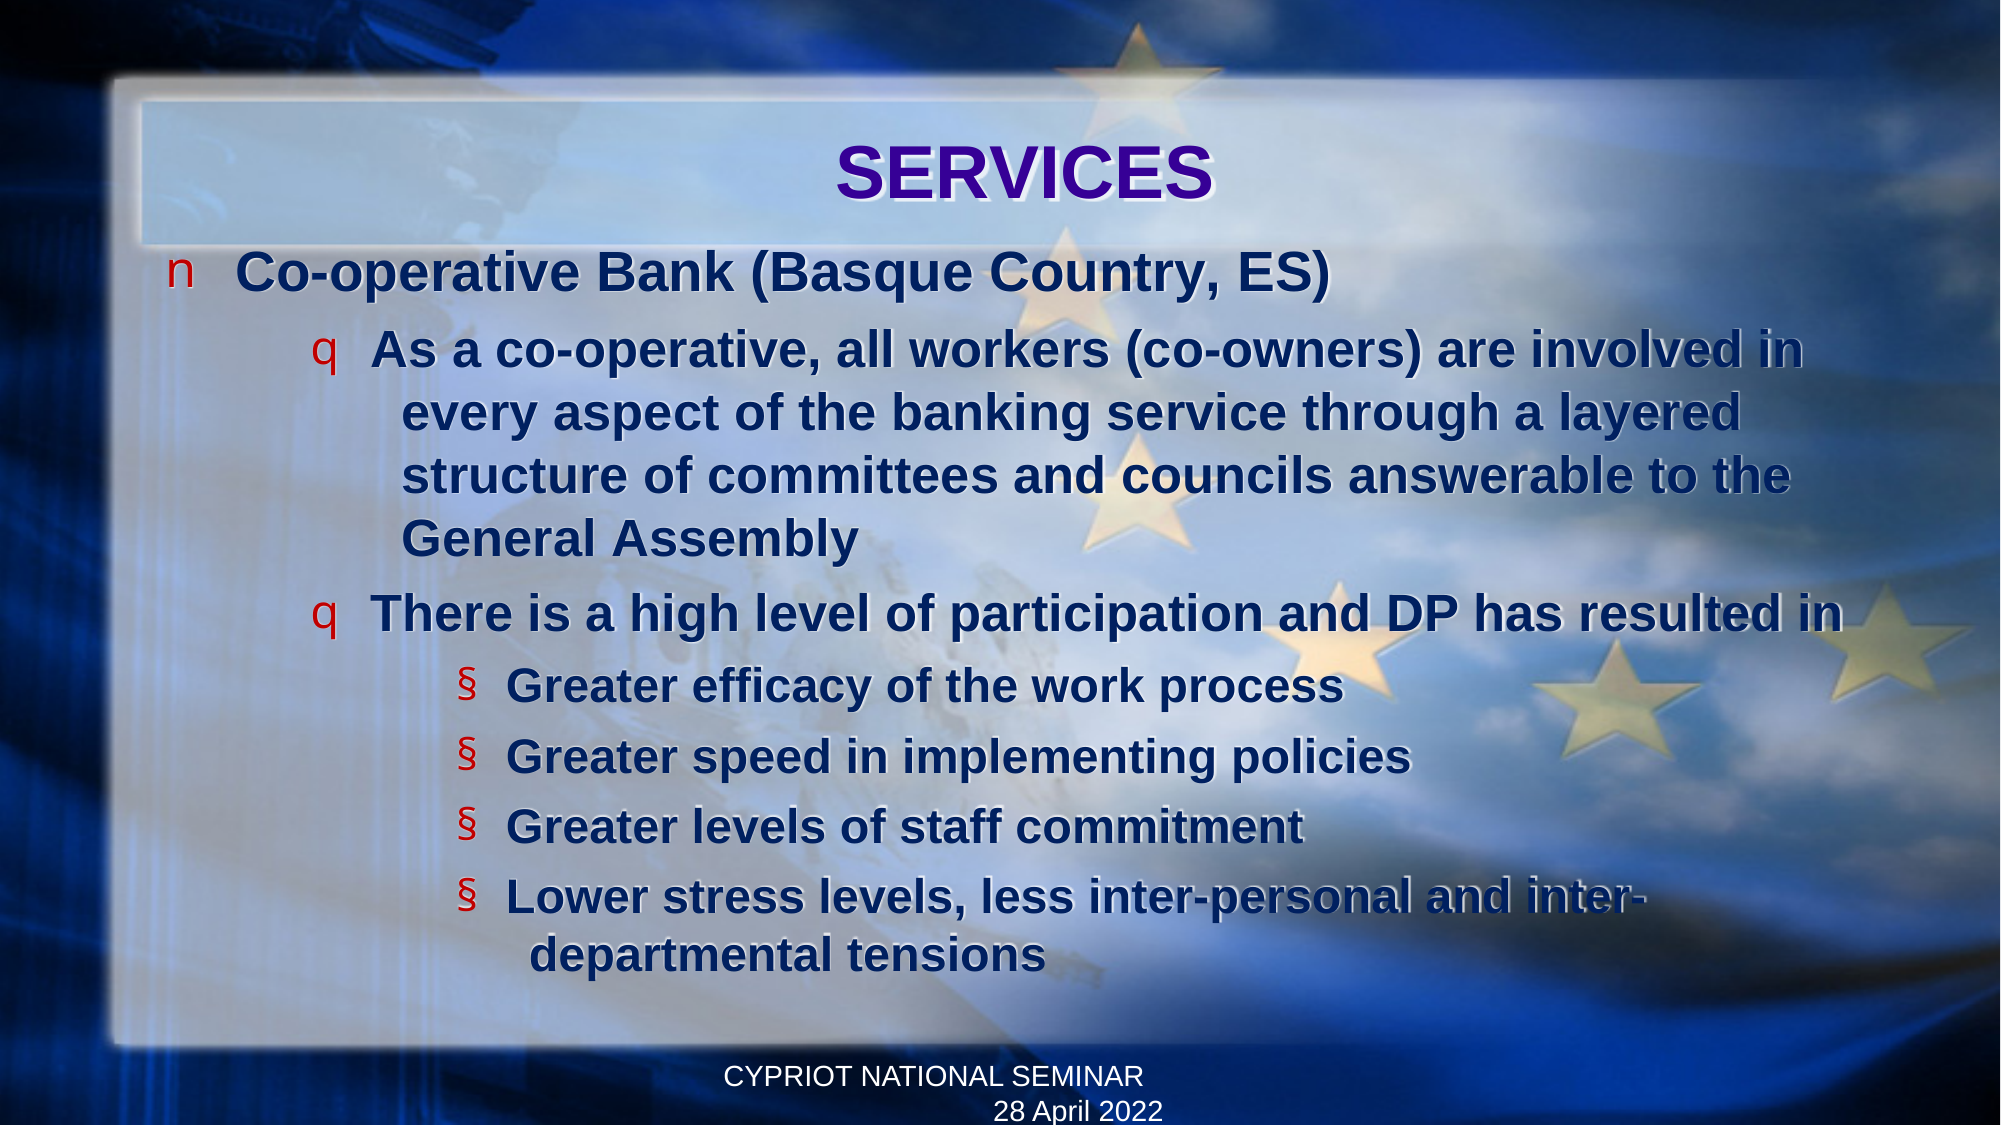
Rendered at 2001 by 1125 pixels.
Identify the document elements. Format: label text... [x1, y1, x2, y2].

list Co-operative Bank (Basque Country, ES) As a co-operative, all workers (co-owners) are involved in every aspect of the banking service through a layered structure of committees and councils answerable to the General Assembly There is a high level of participation and DP has resulted in Greater efficacy of the work process Greater speed in implementing policies Greater levels of staff commitment Lower stress levels, less inter-personal and inter-departmental tensions [150, 227, 1900, 1038]
text_box CYPRIOT NATIONAL SEMINAR 28 April 2022 [708, 1050, 1342, 1125]
title SERVICES [150, 87, 1900, 227]
